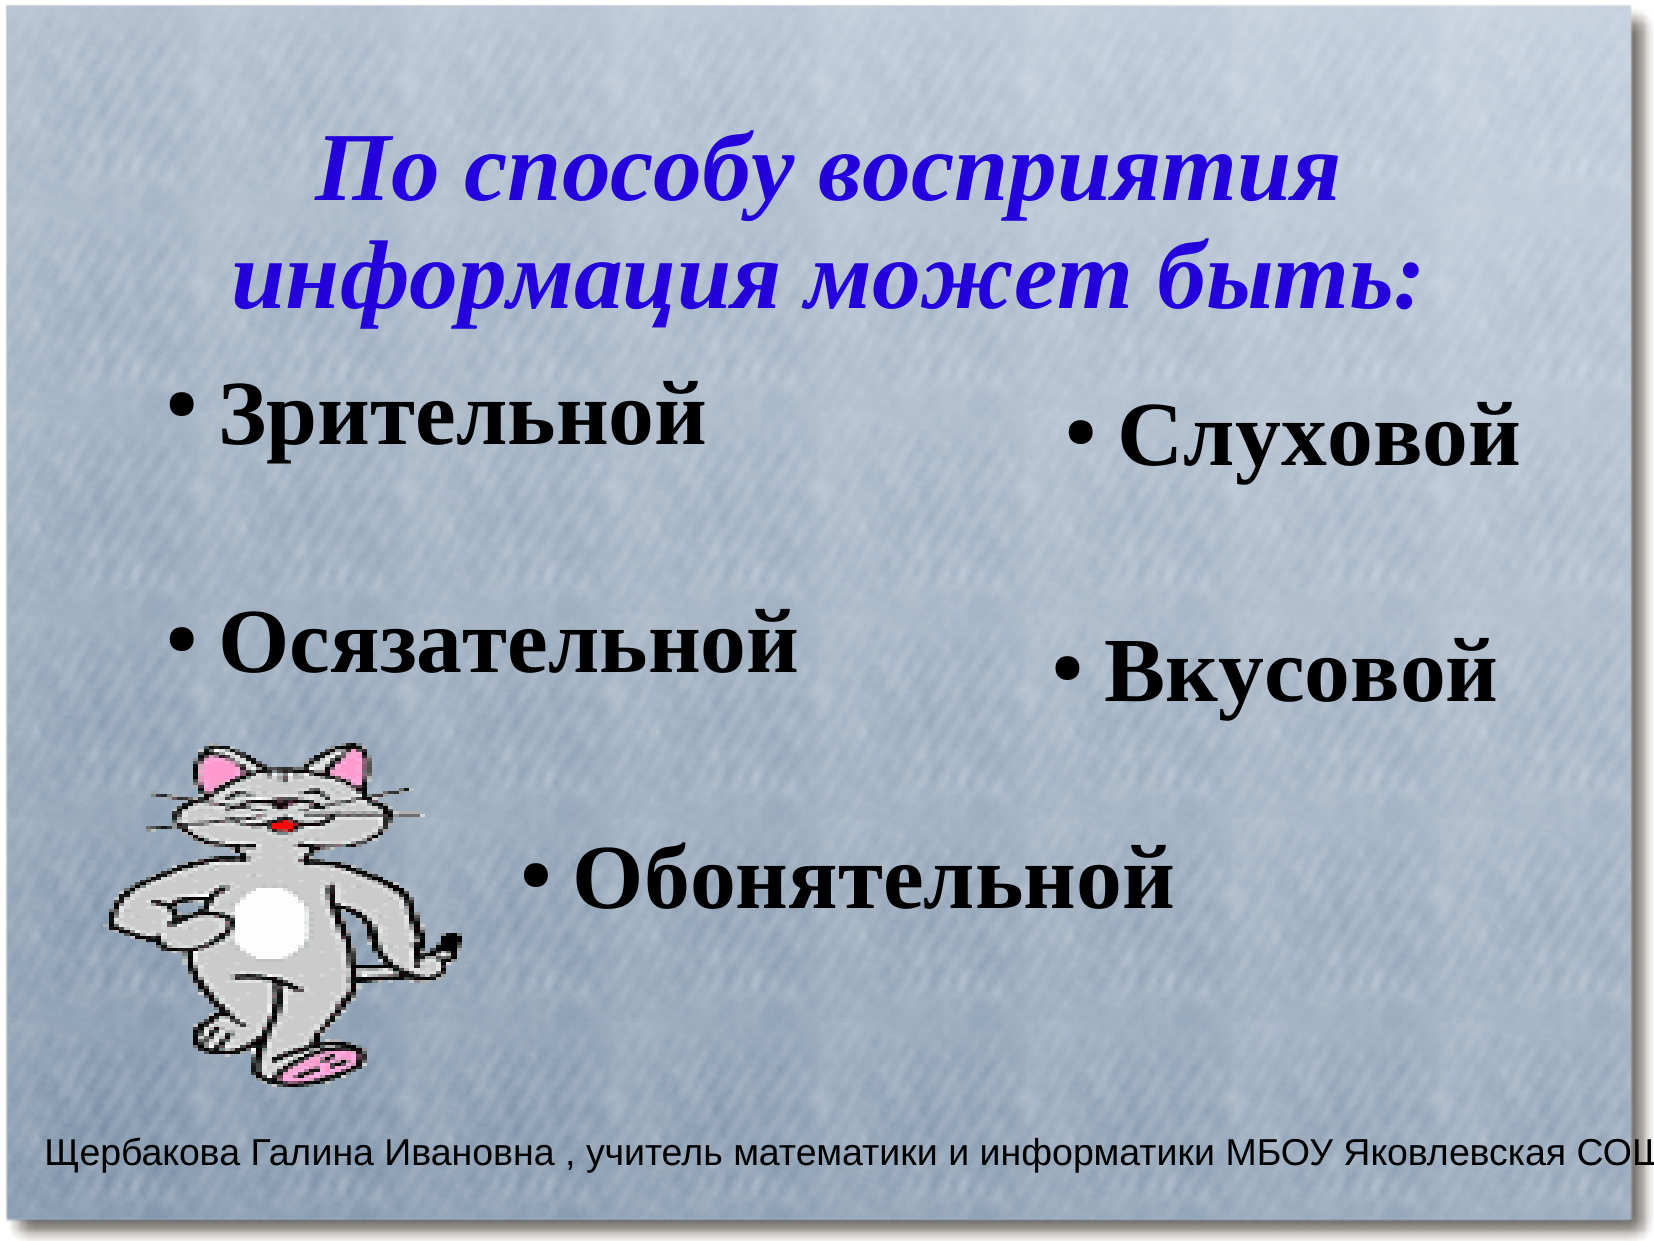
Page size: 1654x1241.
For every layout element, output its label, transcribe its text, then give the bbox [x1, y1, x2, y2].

list Обонятельной [501, 826, 1203, 975]
picture [0, 0, 1654, 1241]
list Зрительной [147, 344, 883, 473]
title По способу восприятия информация может быть: [123, 113, 1536, 330]
list Слуховой [1046, 383, 1595, 512]
list Осязательной [147, 590, 839, 739]
list Вкусовой [1033, 620, 1654, 757]
text_box Щербакова Галина Ивановна , учитель математики и информатики МБОУ Яковлевская СОШ [29, 1124, 1654, 1182]
